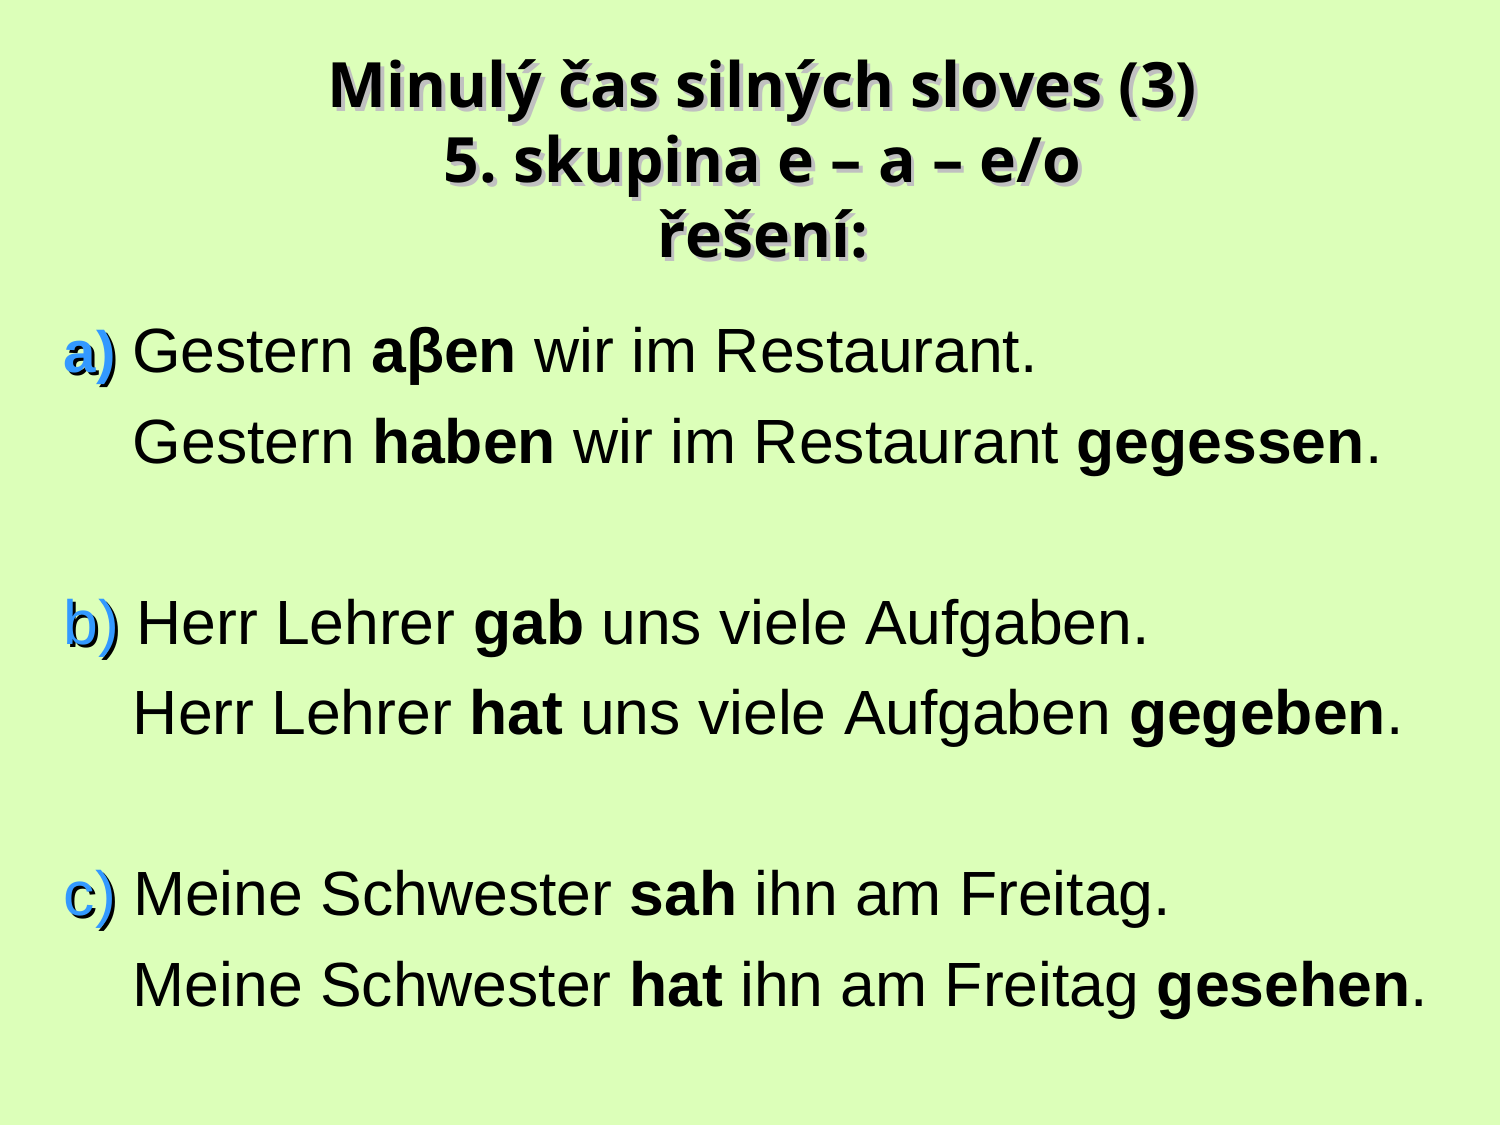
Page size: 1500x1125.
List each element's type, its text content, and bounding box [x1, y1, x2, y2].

list a) Gestern aβen wir im Restaurant. Gestern haben wir im Restaurant gegessen. b) Herr Lehrer gab uns viele Aufgaben. Herr Lehrer hat uns viele Aufgaben gegeben. c) Meine Schwester sah ihn am Freitag. Meine Schwester hat ihn am Freitag gesehen. [48, 302, 1459, 1073]
title Minulý čas silných sloves (3) 5. skupina e – a – e/o řešení: [75, 37, 1451, 278]
